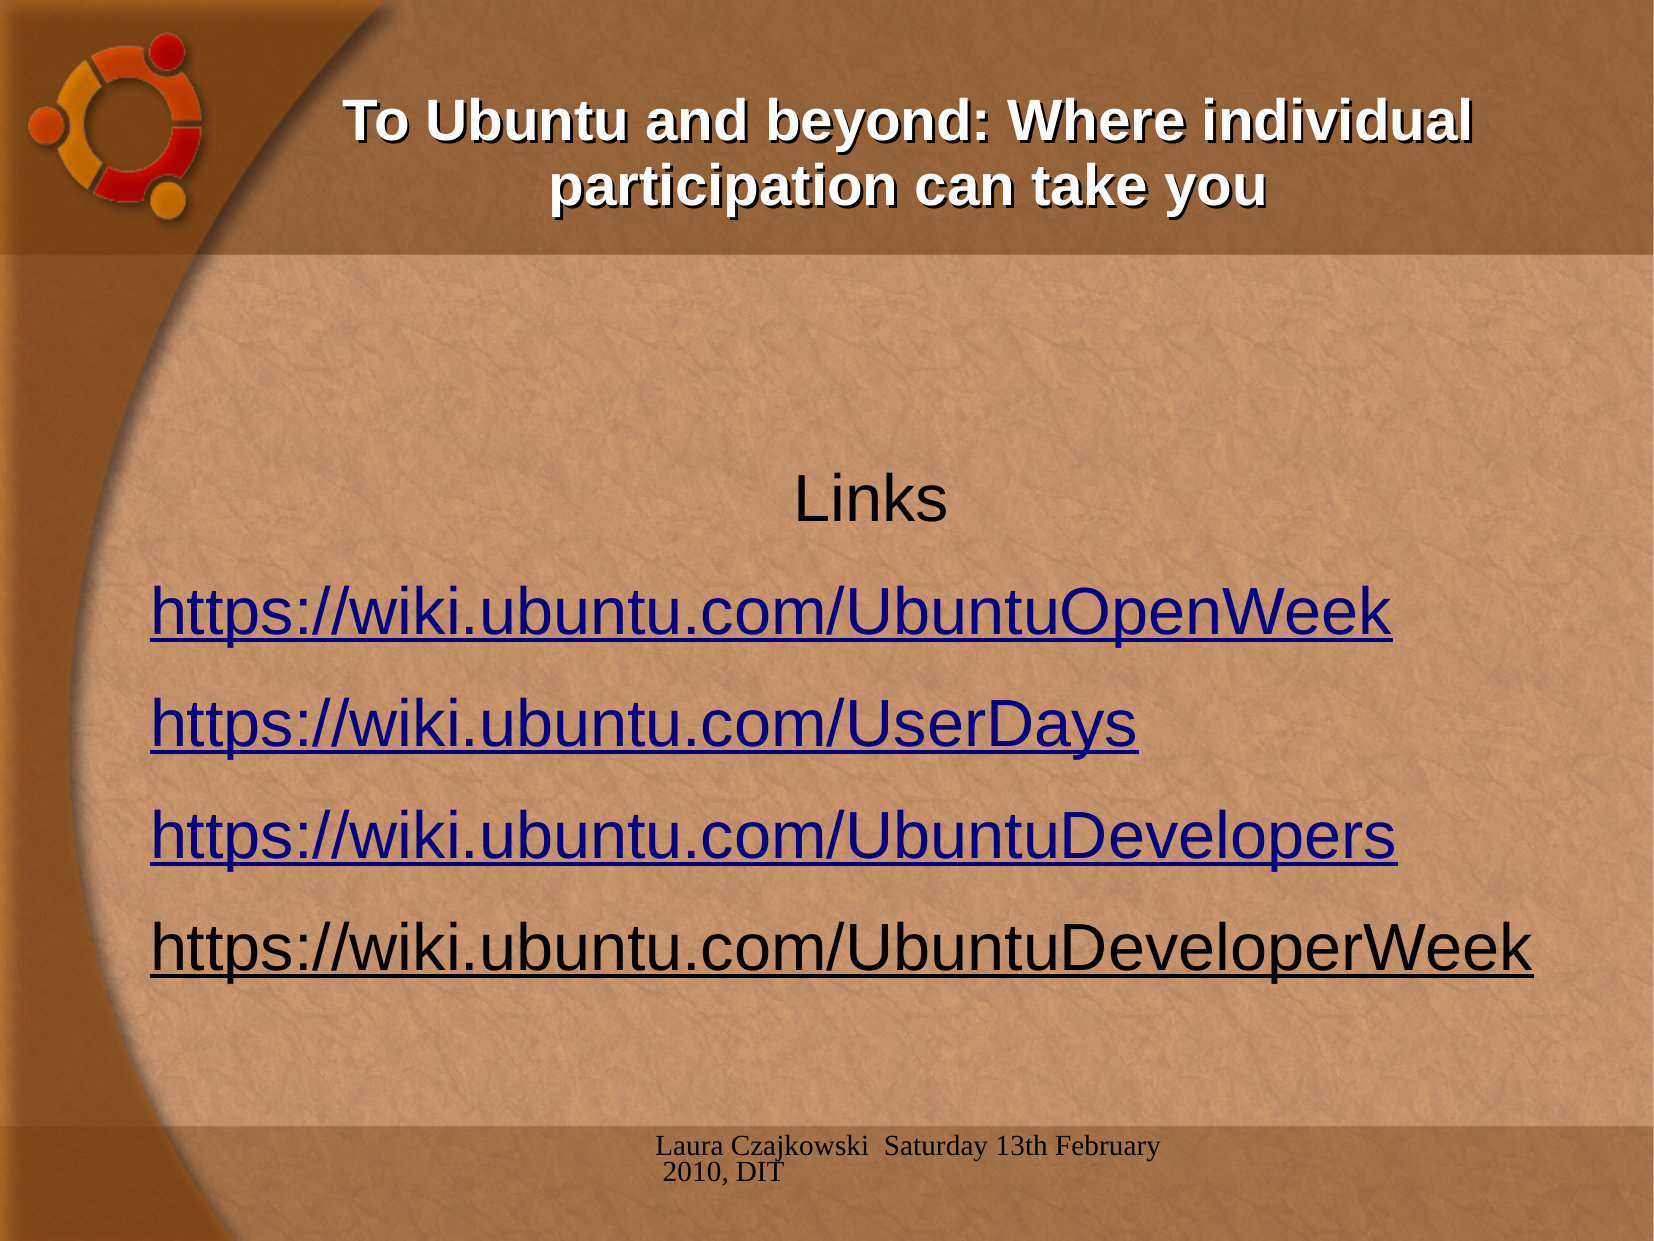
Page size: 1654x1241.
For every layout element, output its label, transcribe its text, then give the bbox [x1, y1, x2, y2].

subtitle Links https://wiki.ubuntu.com/UbuntuOpenWeek https://wiki.ubuntu.com/UserDays https://wiki.ubuntu.com/UbuntuDevelopers https://wiki.ubuntu.com/UbuntuDeveloperWeek [150, 321, 1593, 1126]
title To Ubuntu and beyond: Where individual participation can take you [187, 56, 1630, 250]
picture [0, 0, 1654, 1241]
